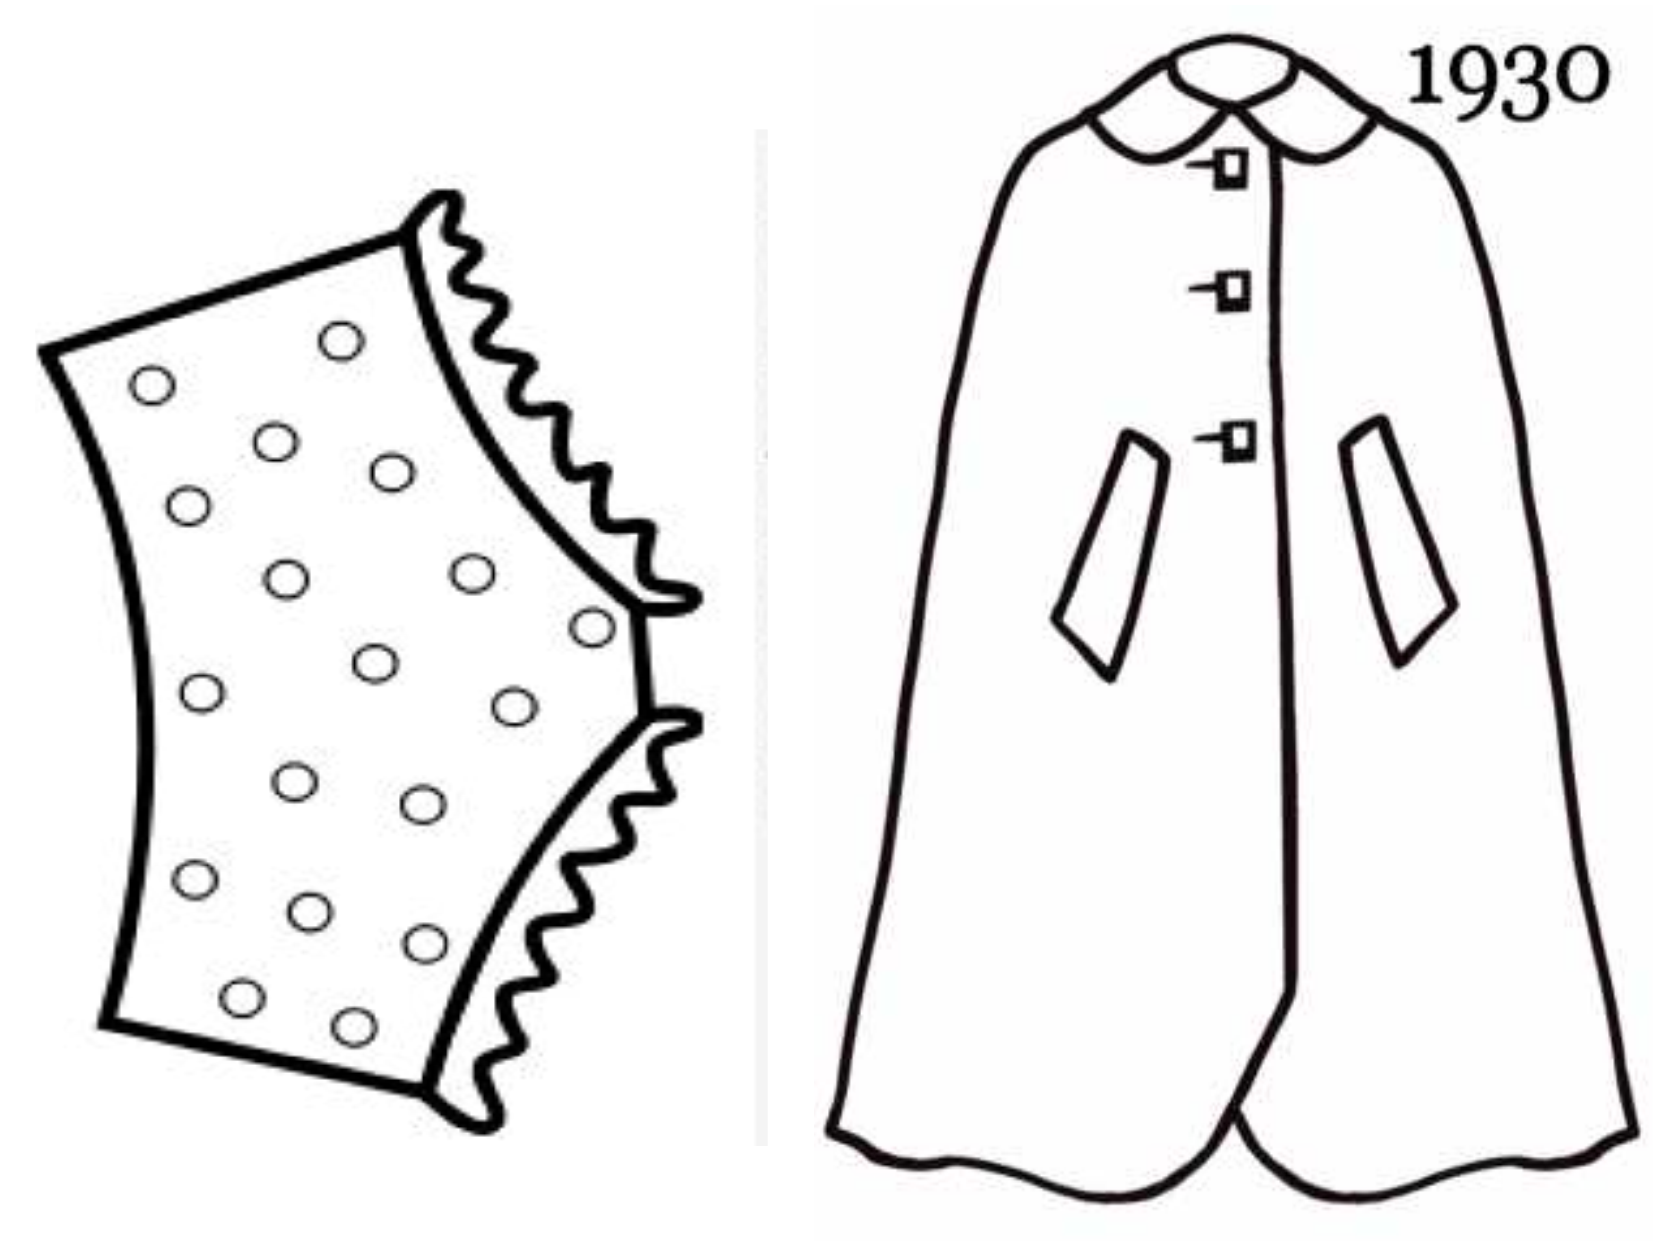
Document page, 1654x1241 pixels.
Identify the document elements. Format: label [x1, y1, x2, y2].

picture [35, 128, 768, 1146]
picture [814, 5, 1654, 1241]
